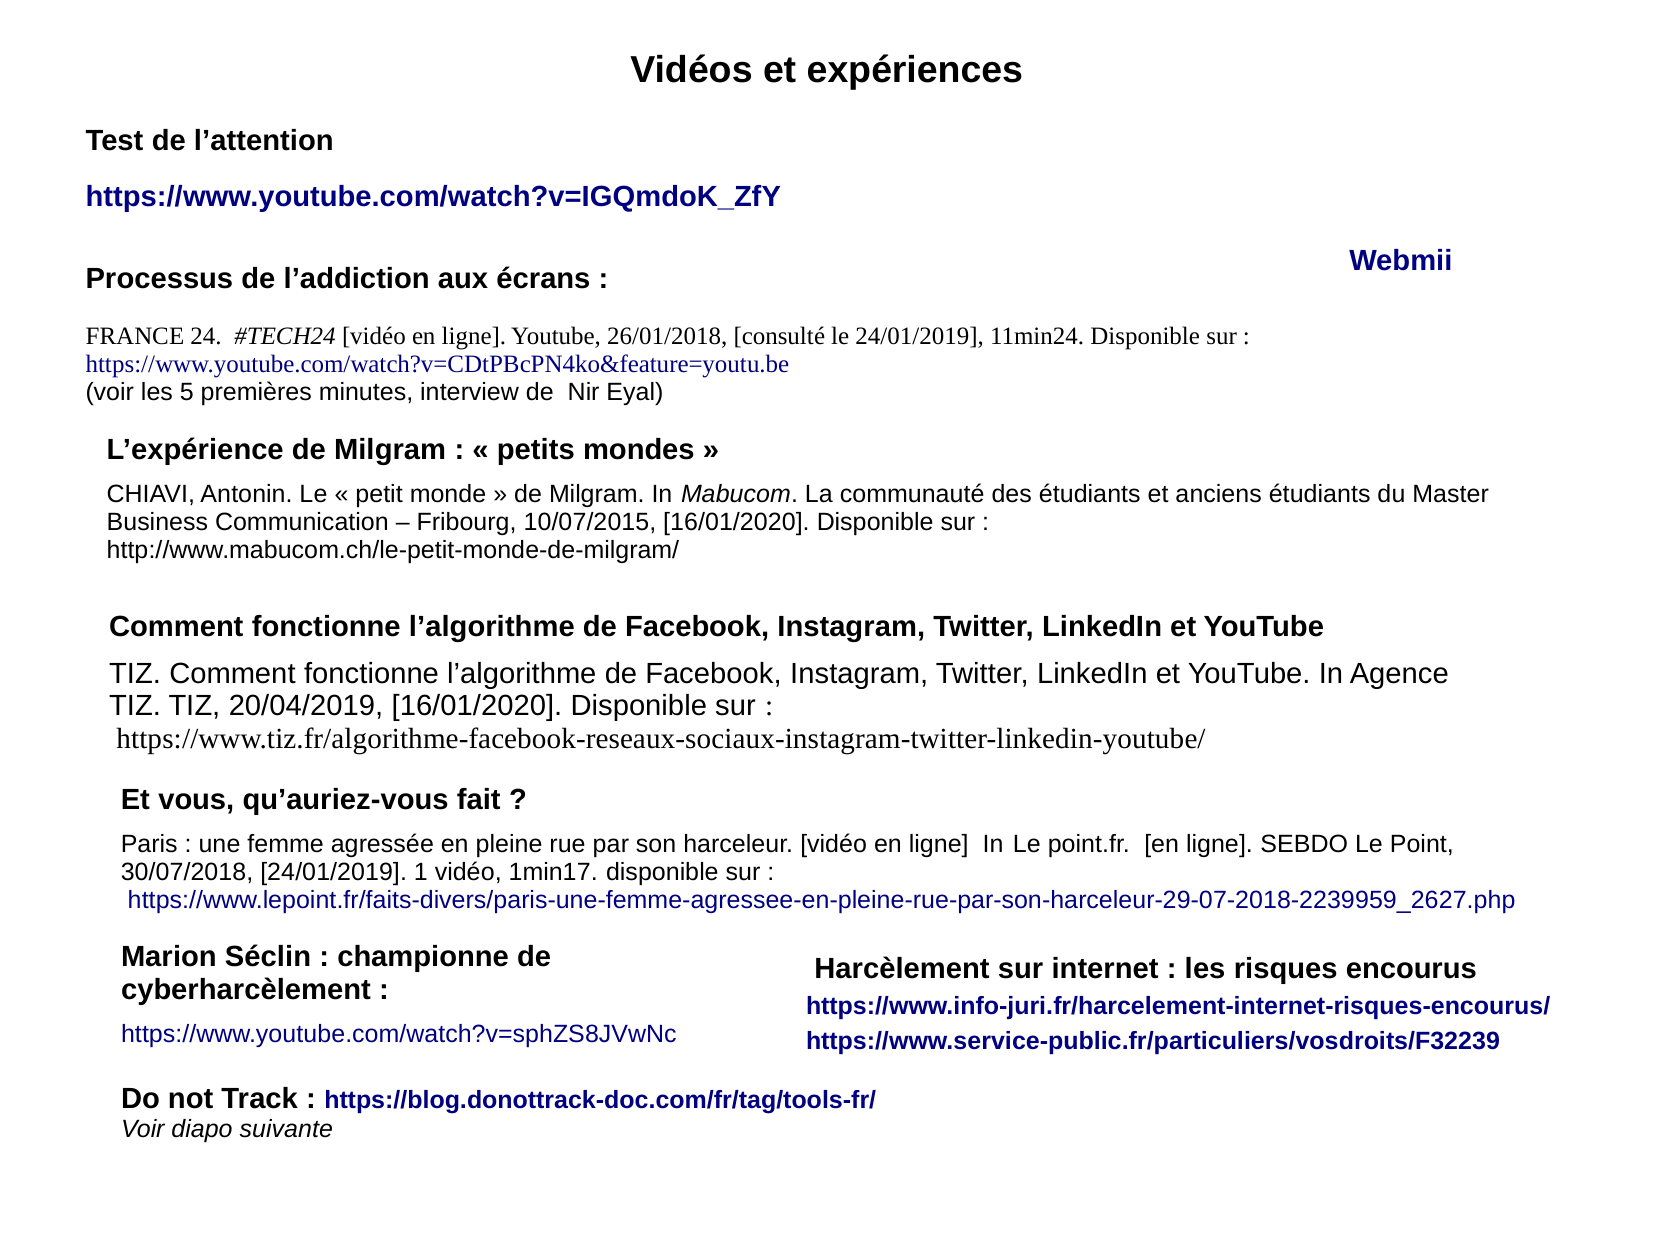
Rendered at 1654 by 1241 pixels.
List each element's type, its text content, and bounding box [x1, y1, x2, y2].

text_box Comment fonctionne l’algorithme de Facebook, Instagram, Twitter, LinkedIn et YouTube TIZ. Comment fonctionne l’algorithme de Facebook, Instagram, Twitter, LinkedIn et YouTube. In Agence TIZ. TIZ, 20/04/2019, [16/01/2020]. Disponible sur : https://www.tiz.fr/algorithme-facebook-reseaux-sociaux-instagram-twitter-linkedin-youtube/ [94, 602, 1501, 762]
title Vidéos et expériences [82, 35, 1571, 105]
text_box Harcèlement sur internet : les risques encourus https://www.info-juri.fr/harcelement-internet-risques-encourus/ https://www.service-public.fr/particuliers/vosdroits/F32239 [791, 944, 1583, 1063]
text_box Et vous, qu’auriez-vous fait ? Paris : une femme agressée en pleine rue par son harceleur. [vidéo en ligne] In Le point.fr. [en ligne]. SEBDO Le Point, 30/07/2018, [24/01/2019]. 1 vidéo, 1min17. disponible sur : https://www.lepoint.fr/faits-divers/paris-une-femme-agressee-en-pleine-rue-par-son-harceleur-29-07-2018-2239959_2627.php [106, 775, 1548, 922]
text_box Webmii [1334, 236, 1501, 284]
text_box Marion Séclin : championne de cyberharcèlement : https://www.youtube.com/watch?v=sphZS8JVwNc [106, 933, 815, 1063]
text_box L’expérience de Milgram : « petits mondes » CHIAVI, Antonin. Le « petit monde » de Milgram. In Mabucom. La communauté des étudiants et anciens étudiants du Master Business Communication – Fribourg, 10/07/2015, [16/01/2020]. Disponible sur : http://www.mabucom.ch/le-petit-monde-de-milgram/ [91, 425, 1545, 586]
text_box Test de l’attention https://www.youtube.com/watch?v=IGQmdoK_ZfY [70, 116, 1182, 249]
text_box Processus de l’addiction aux écrans : FRANCE 24. #TECH24 [vidéo en ligne]. Youtube, 26/01/2018, [consulté le 24/01/2019], 11min24. Disponible sur : https://www.youtube.com/watch?v=CDtPBcPN4ko&feature=youtu.be (voir les 5 premières minutes, interview de Nir Eyal) [70, 254, 1276, 414]
text_box Do not Track : https://blog.donottrack-doc.com/fr/tag/tools-fr/ Voir diapo suivante [106, 1074, 1288, 1158]
